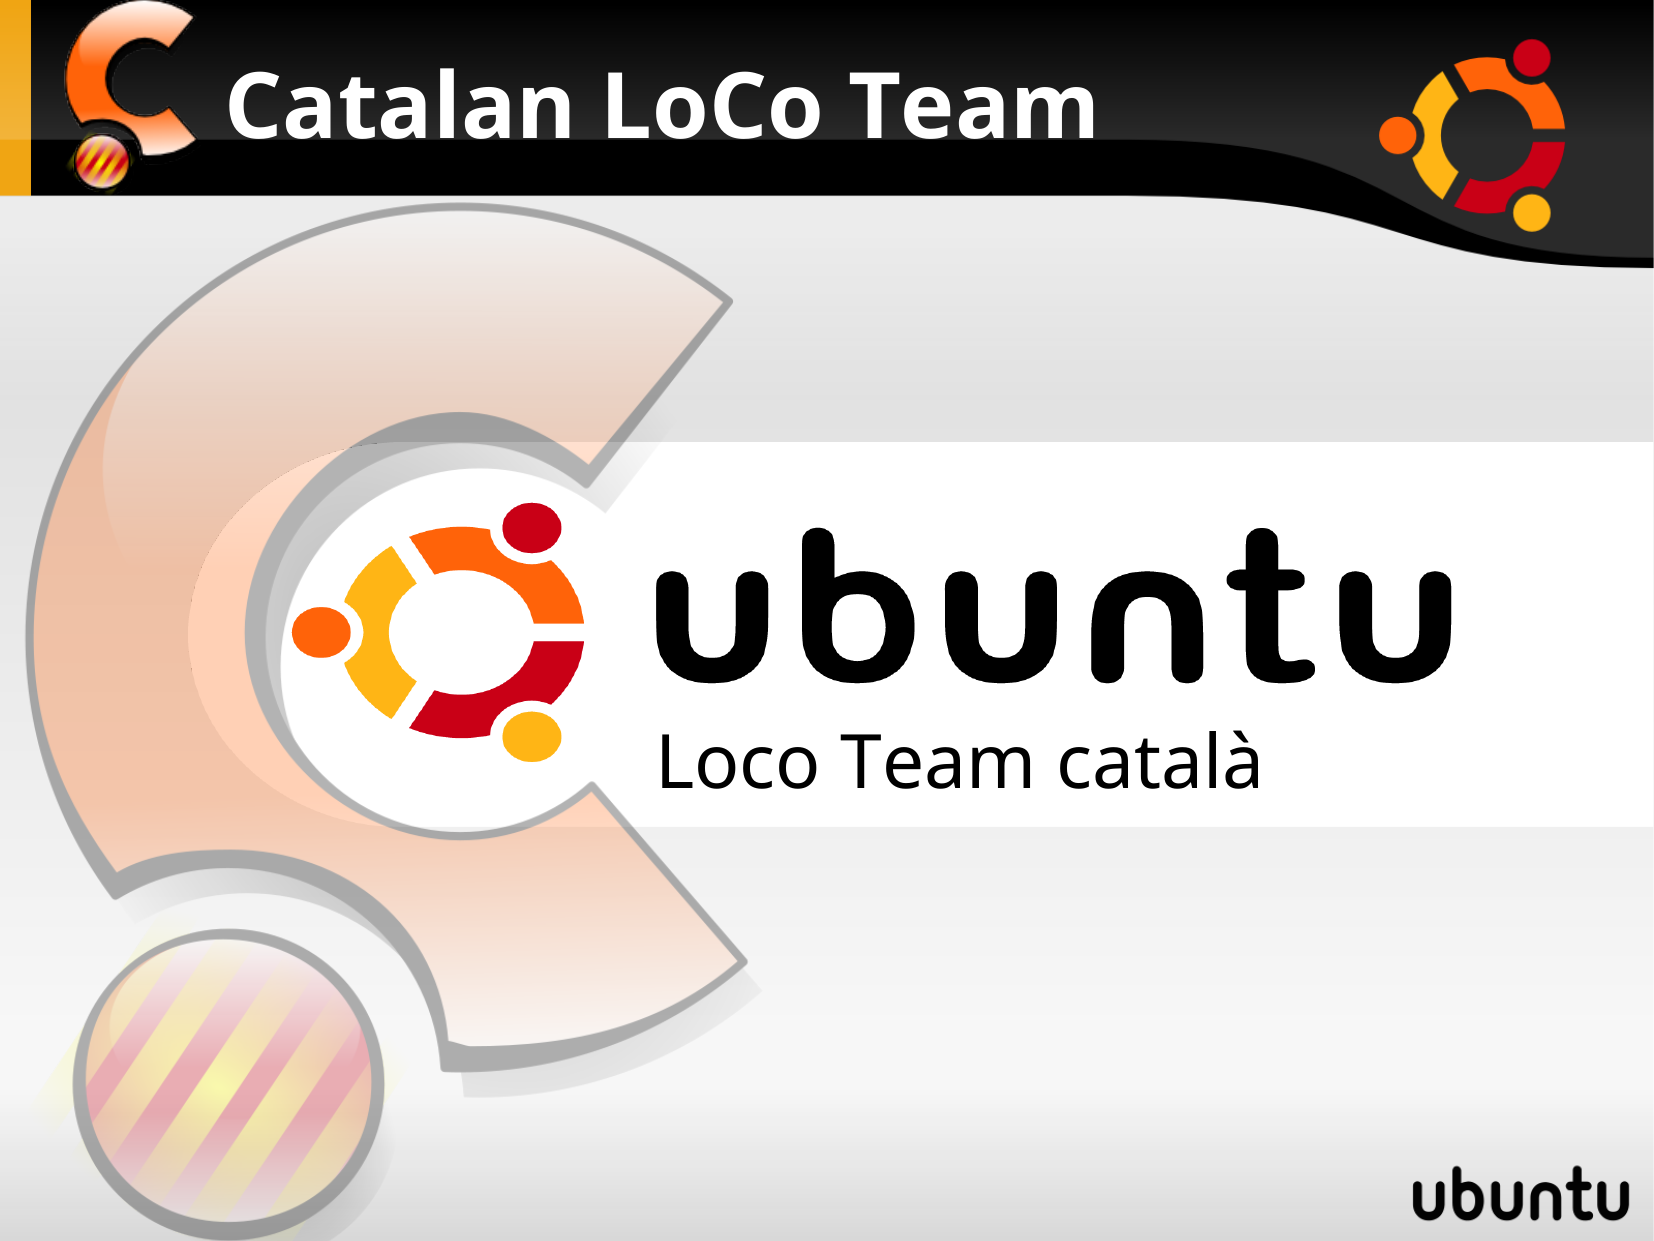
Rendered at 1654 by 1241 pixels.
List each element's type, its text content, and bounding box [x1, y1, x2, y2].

title Catalan LoCo Team [201, 0, 1565, 208]
picture [0, 0, 1654, 1241]
text_box Loco Team català [1004, 708, 1654, 813]
